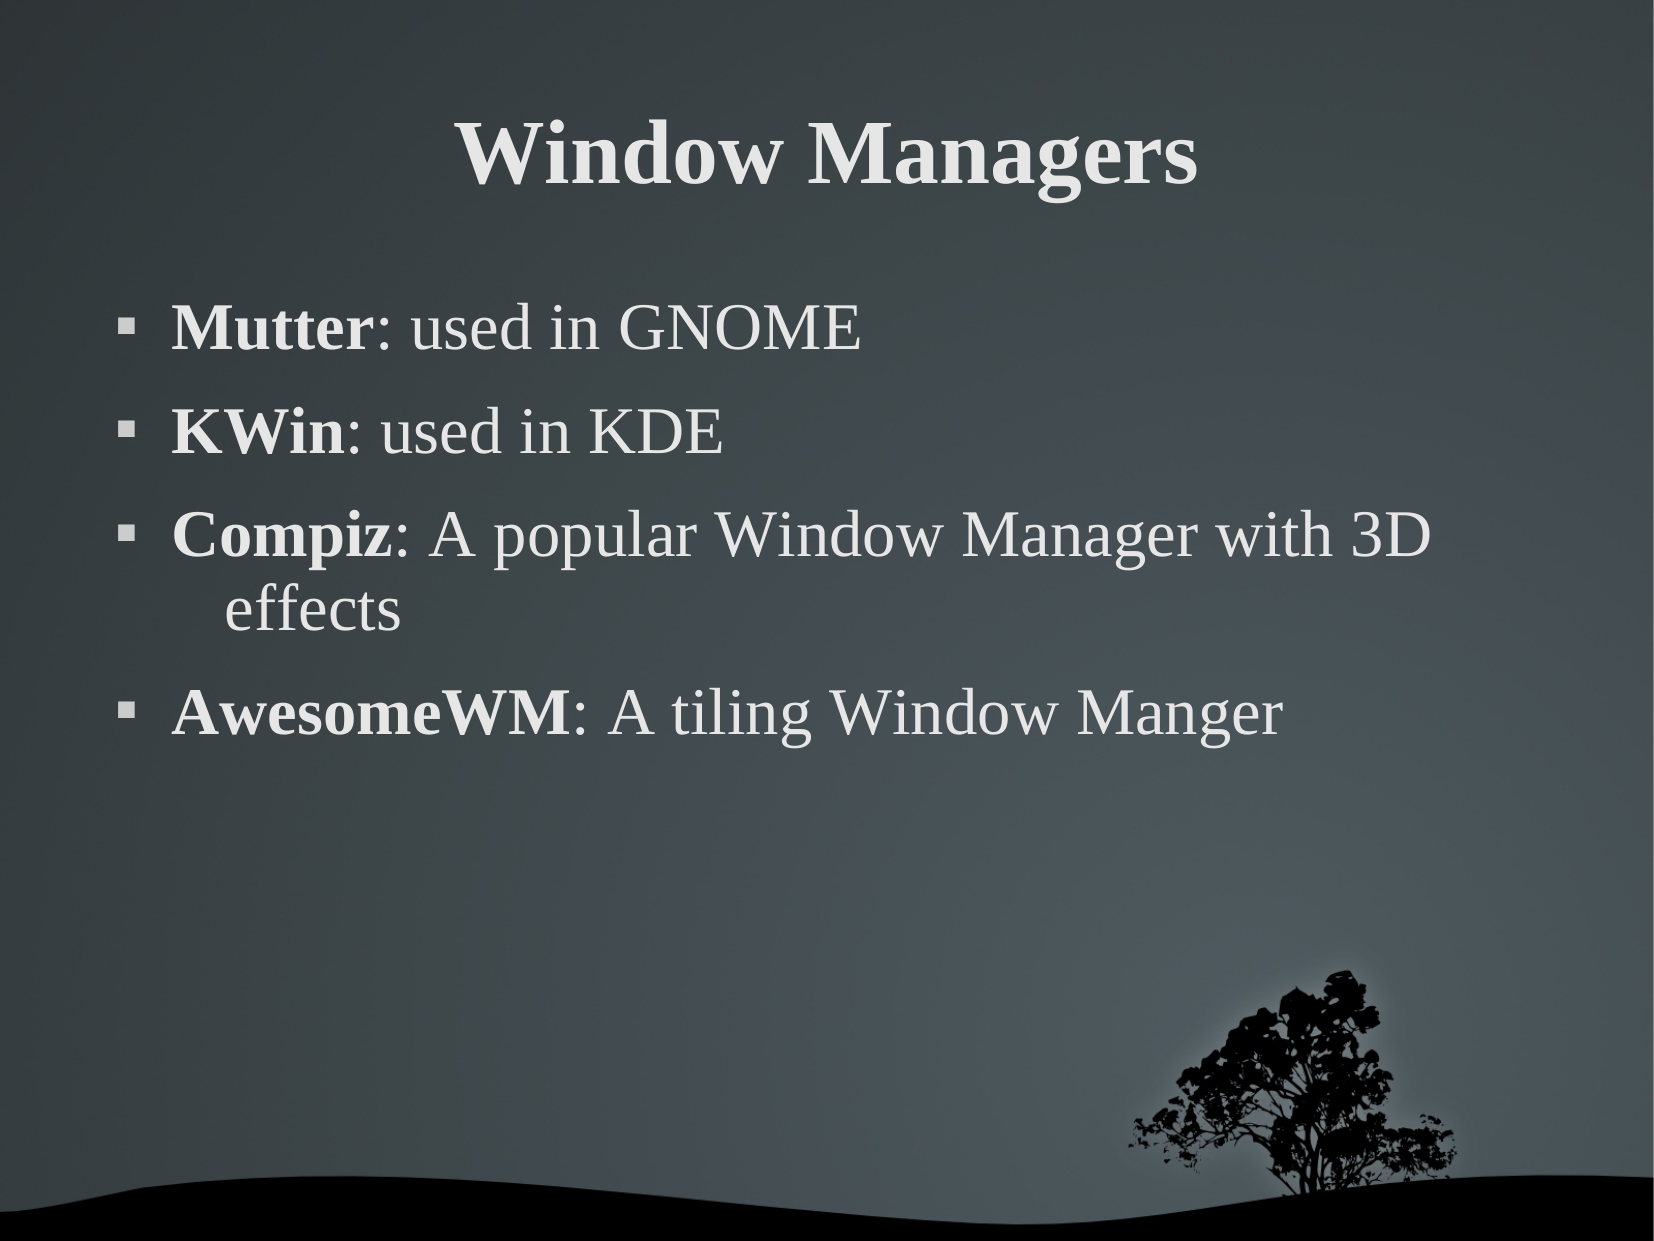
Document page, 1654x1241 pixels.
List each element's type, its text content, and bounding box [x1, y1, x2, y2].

title Window Managers [82, 49, 1571, 257]
list Mutter: used in GNOME KWin: used in KDE Compiz: A popular Window Manager with 3D effects AwesomeWM: A tiling Window Manger [82, 290, 1571, 1109]
picture [0, 0, 1654, 1241]
